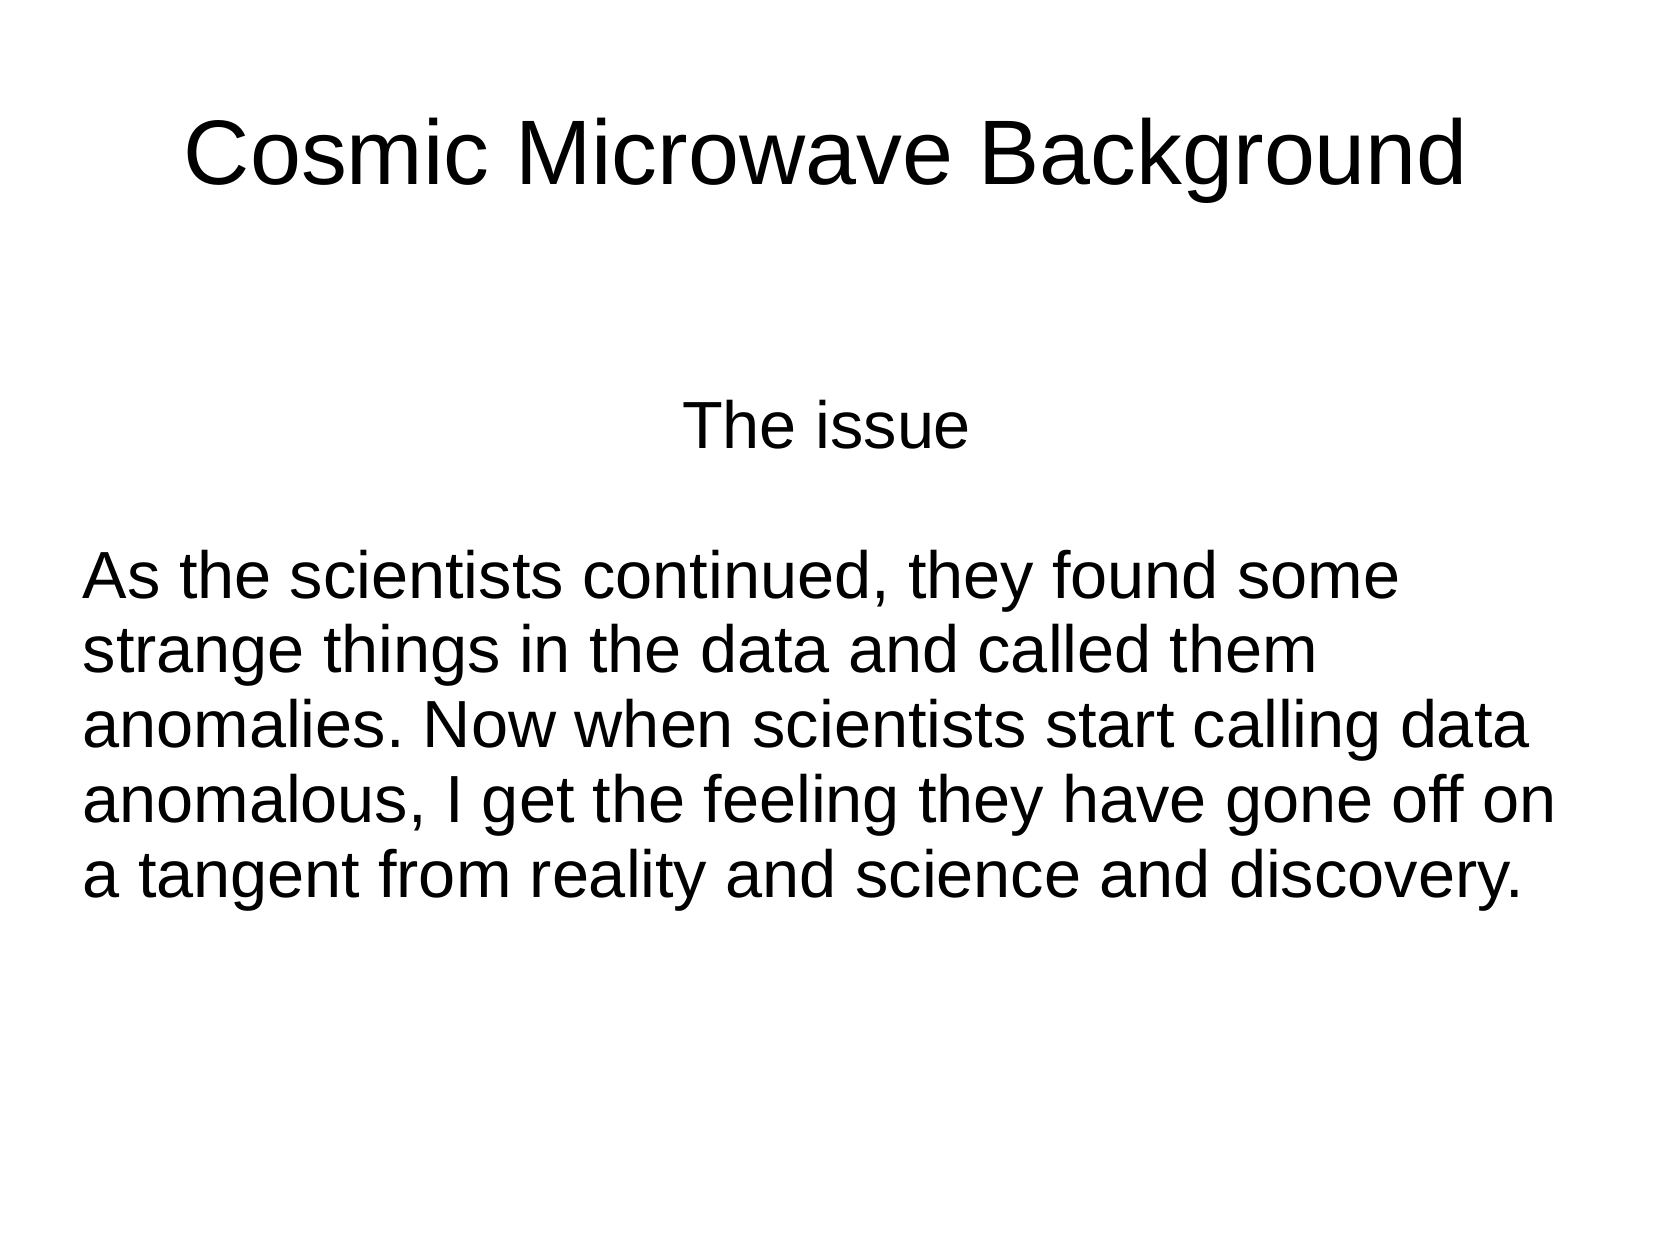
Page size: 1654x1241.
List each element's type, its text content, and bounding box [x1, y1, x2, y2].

subtitle The issue As the scientists continued, they found some strange things in the data and called them anomalies. Now when scientists start calling data anomalous, I get the feeling they have gone off on a tangent from reality and science and discovery. [82, 290, 1571, 1010]
title Cosmic Microwave Background [82, 49, 1571, 257]
